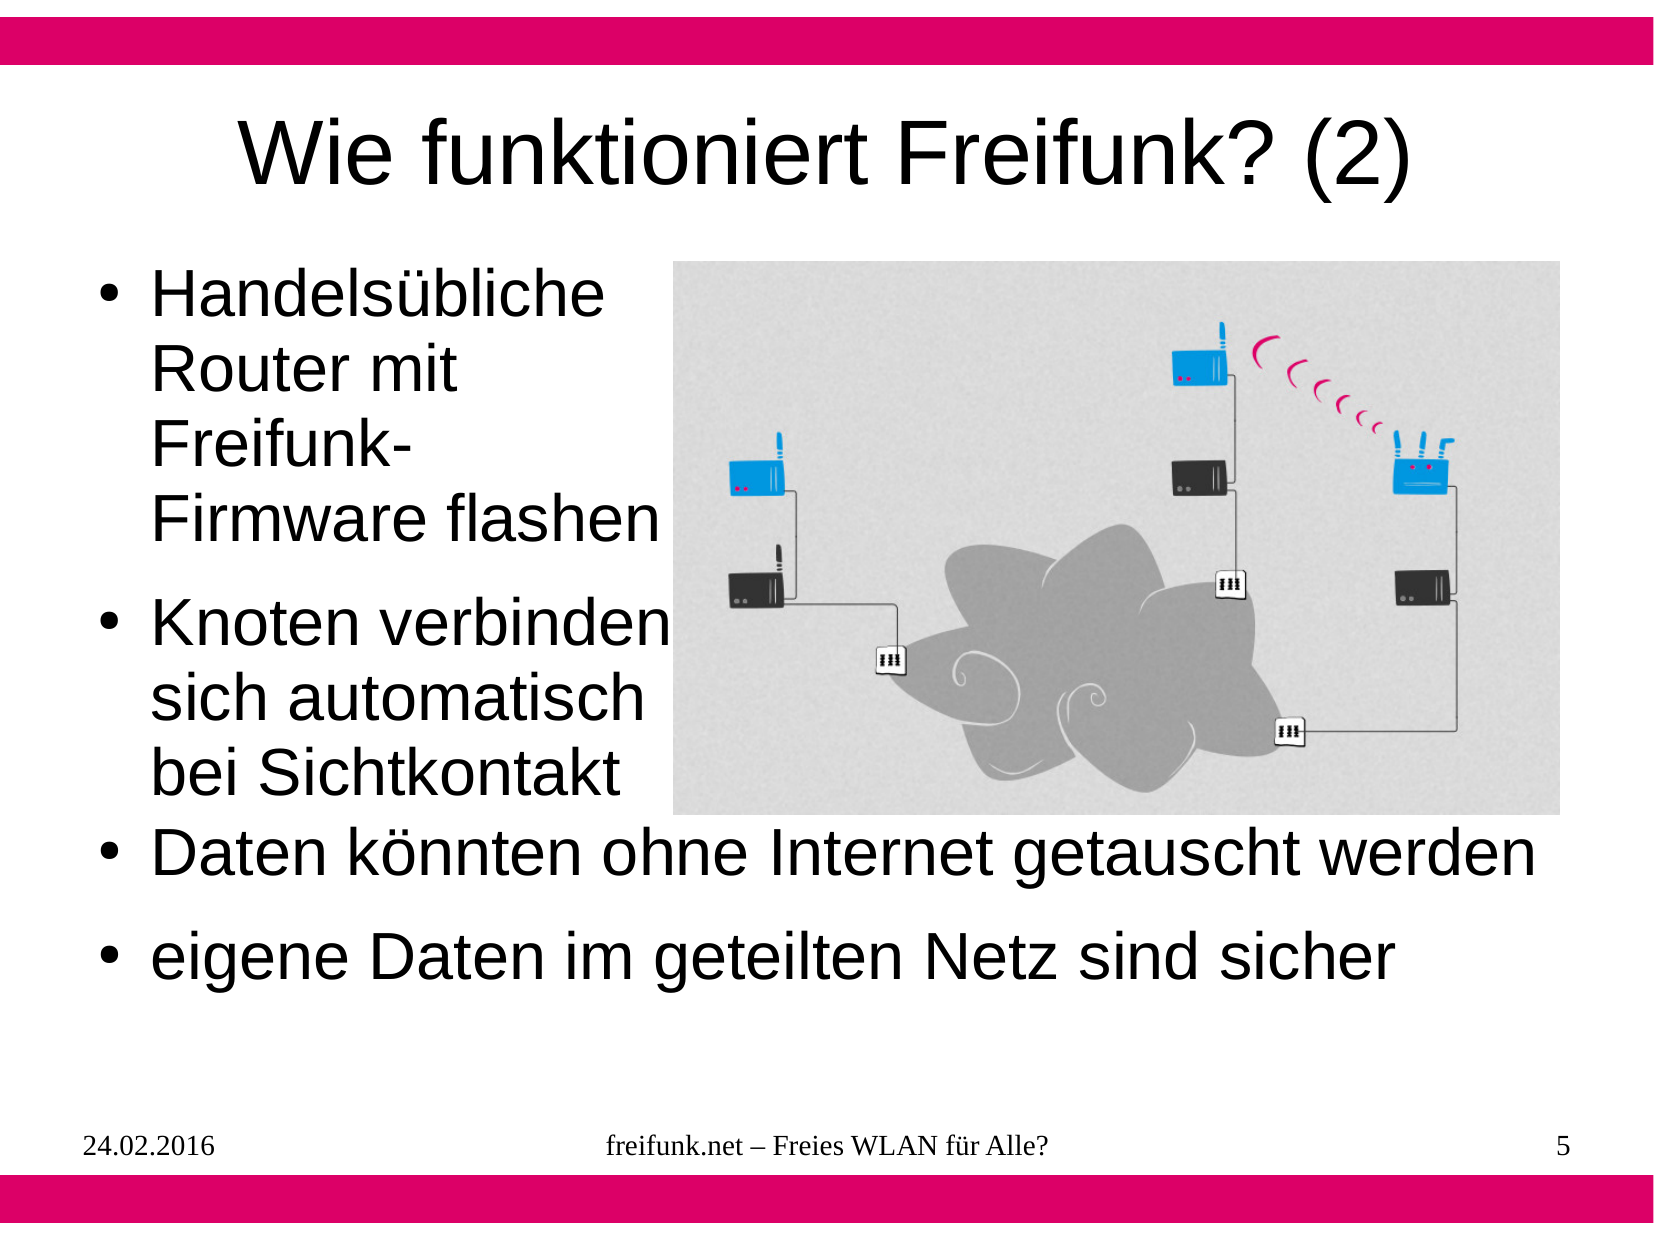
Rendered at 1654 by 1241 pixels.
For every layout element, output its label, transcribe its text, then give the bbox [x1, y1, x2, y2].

title Wie funktioniert Freifunk? (2) [82, 65, 1571, 257]
list Handelsübliche Router mit Freifunk-Firmware flashen Knoten verbinden sich automatisch bei Sichtkontakt [79, 256, 686, 814]
picture [673, 261, 1560, 815]
picture [0, 1175, 1654, 1223]
list Daten könnten ohne Internet getauscht werden eigene Daten im geteilten Netz sind sicher [79, 814, 1560, 1075]
picture [0, 17, 1654, 65]
